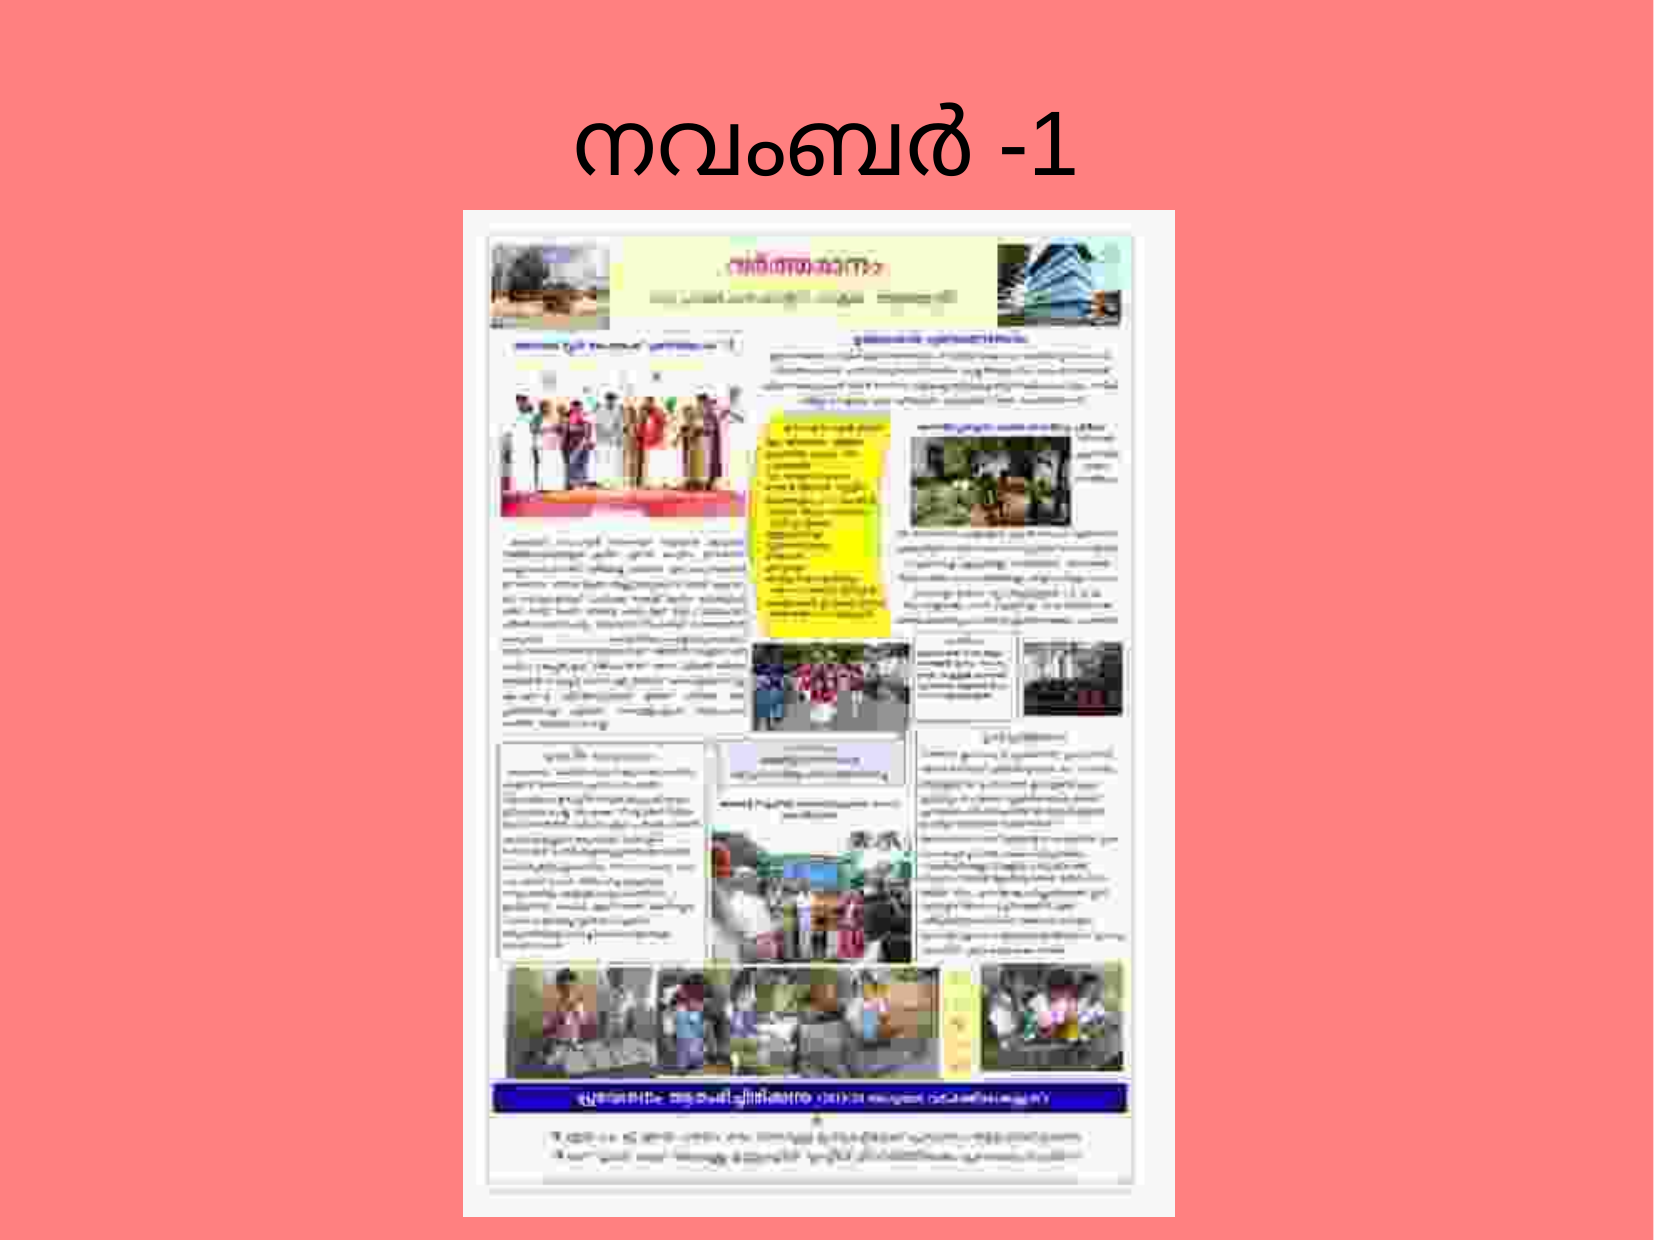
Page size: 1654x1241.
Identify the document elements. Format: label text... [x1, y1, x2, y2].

title നവംബര്‍ -1 [82, 49, 1571, 257]
picture [463, 210, 1175, 1217]
